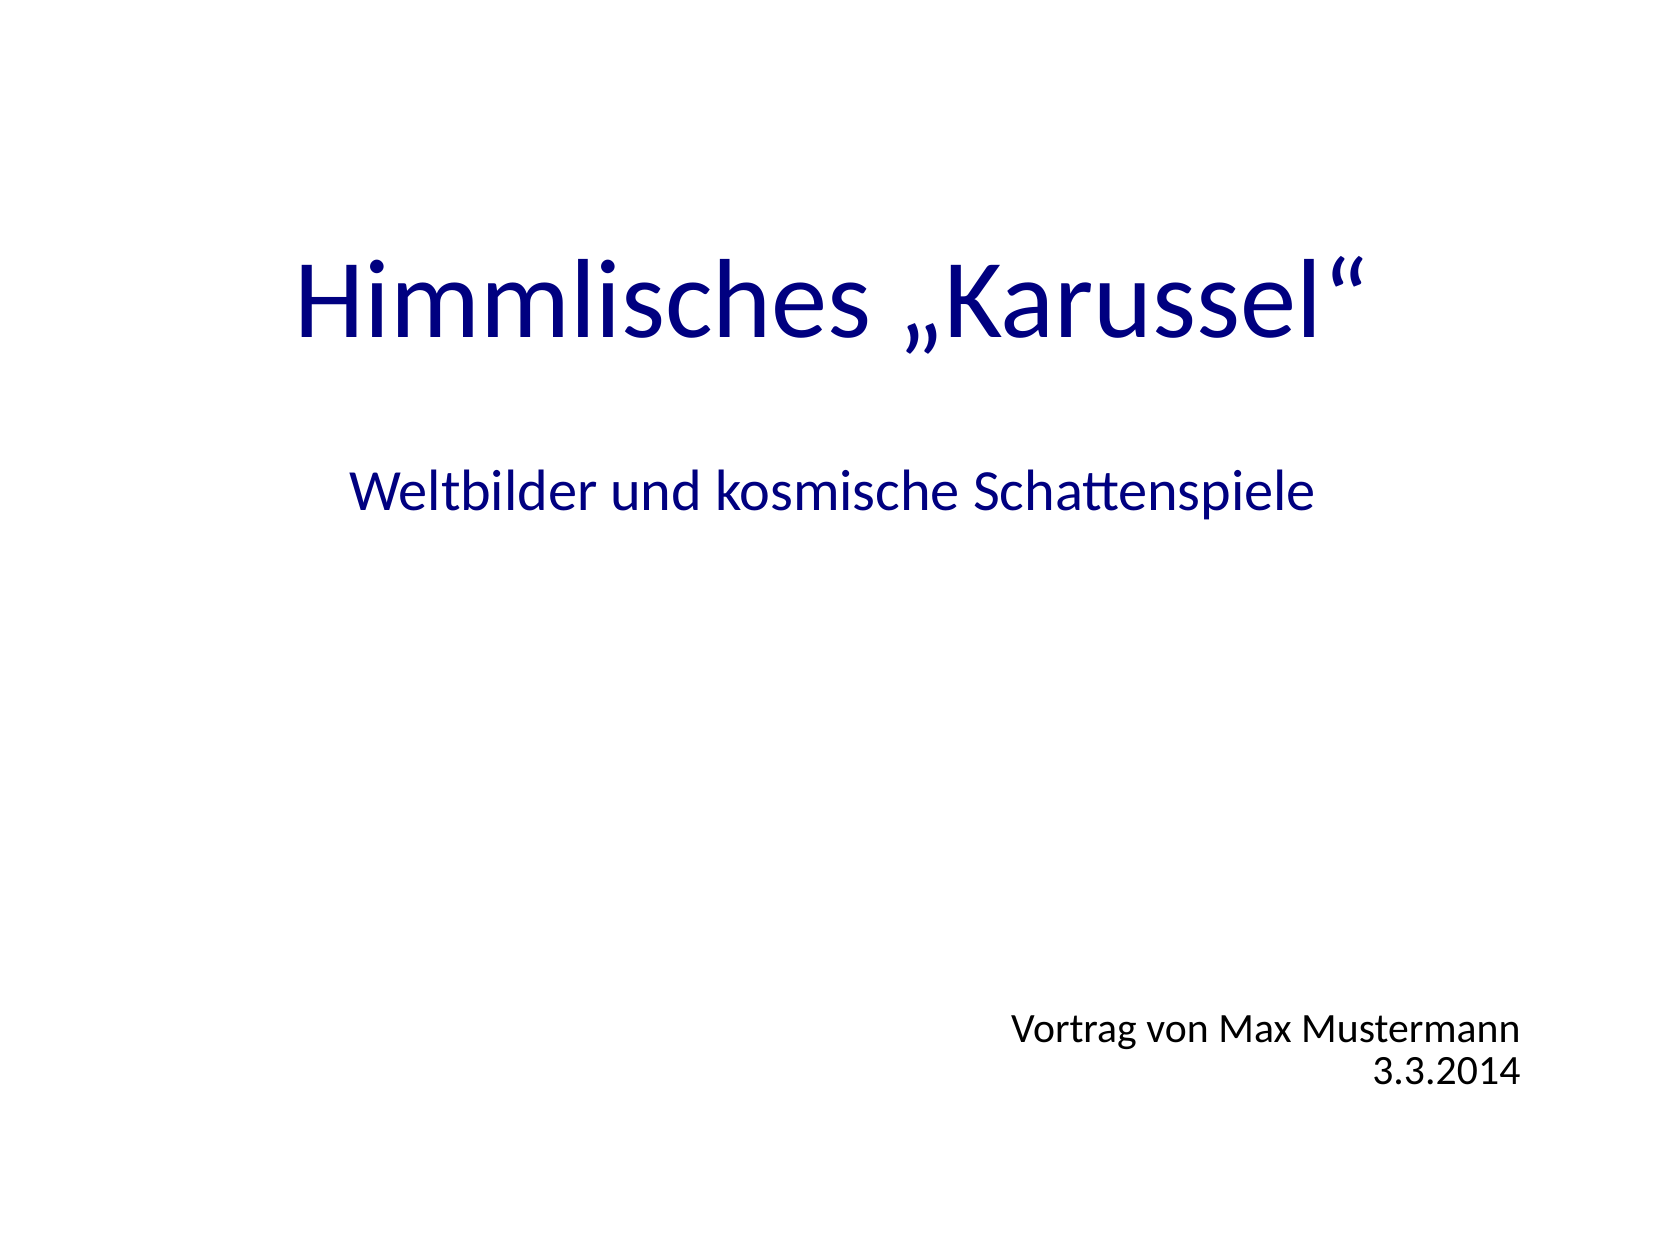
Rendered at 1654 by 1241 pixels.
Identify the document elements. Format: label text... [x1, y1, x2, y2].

text_box Vortrag von Max Mustermann 3.3.2014 [885, 1003, 1536, 1121]
title Himmlisches „Karussel“ Weltbilder und kosmische Schattenspiele [88, 177, 1577, 768]
